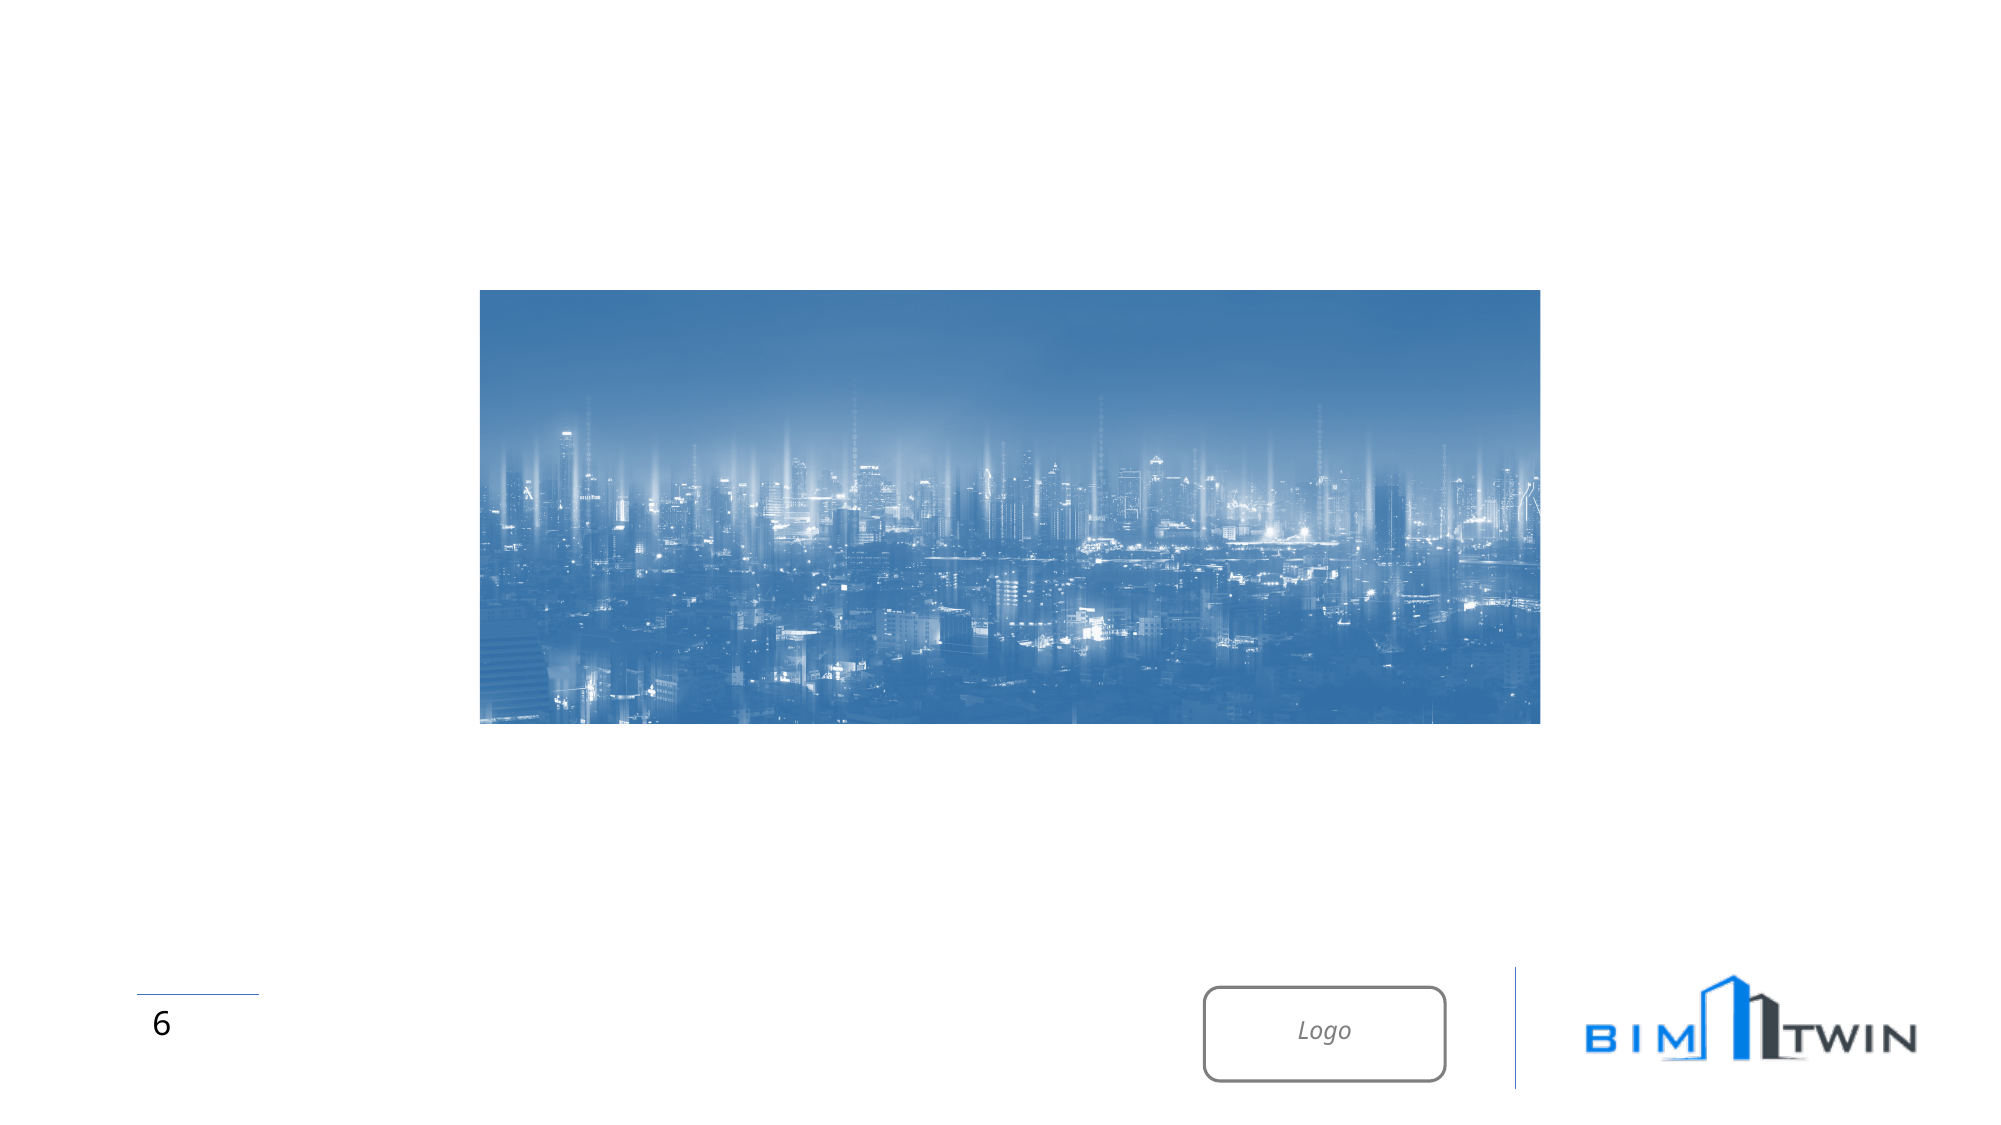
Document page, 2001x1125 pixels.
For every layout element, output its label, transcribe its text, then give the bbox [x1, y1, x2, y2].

picture [0, 0, 2000, 944]
list Section title [529, 171, 1471, 605]
